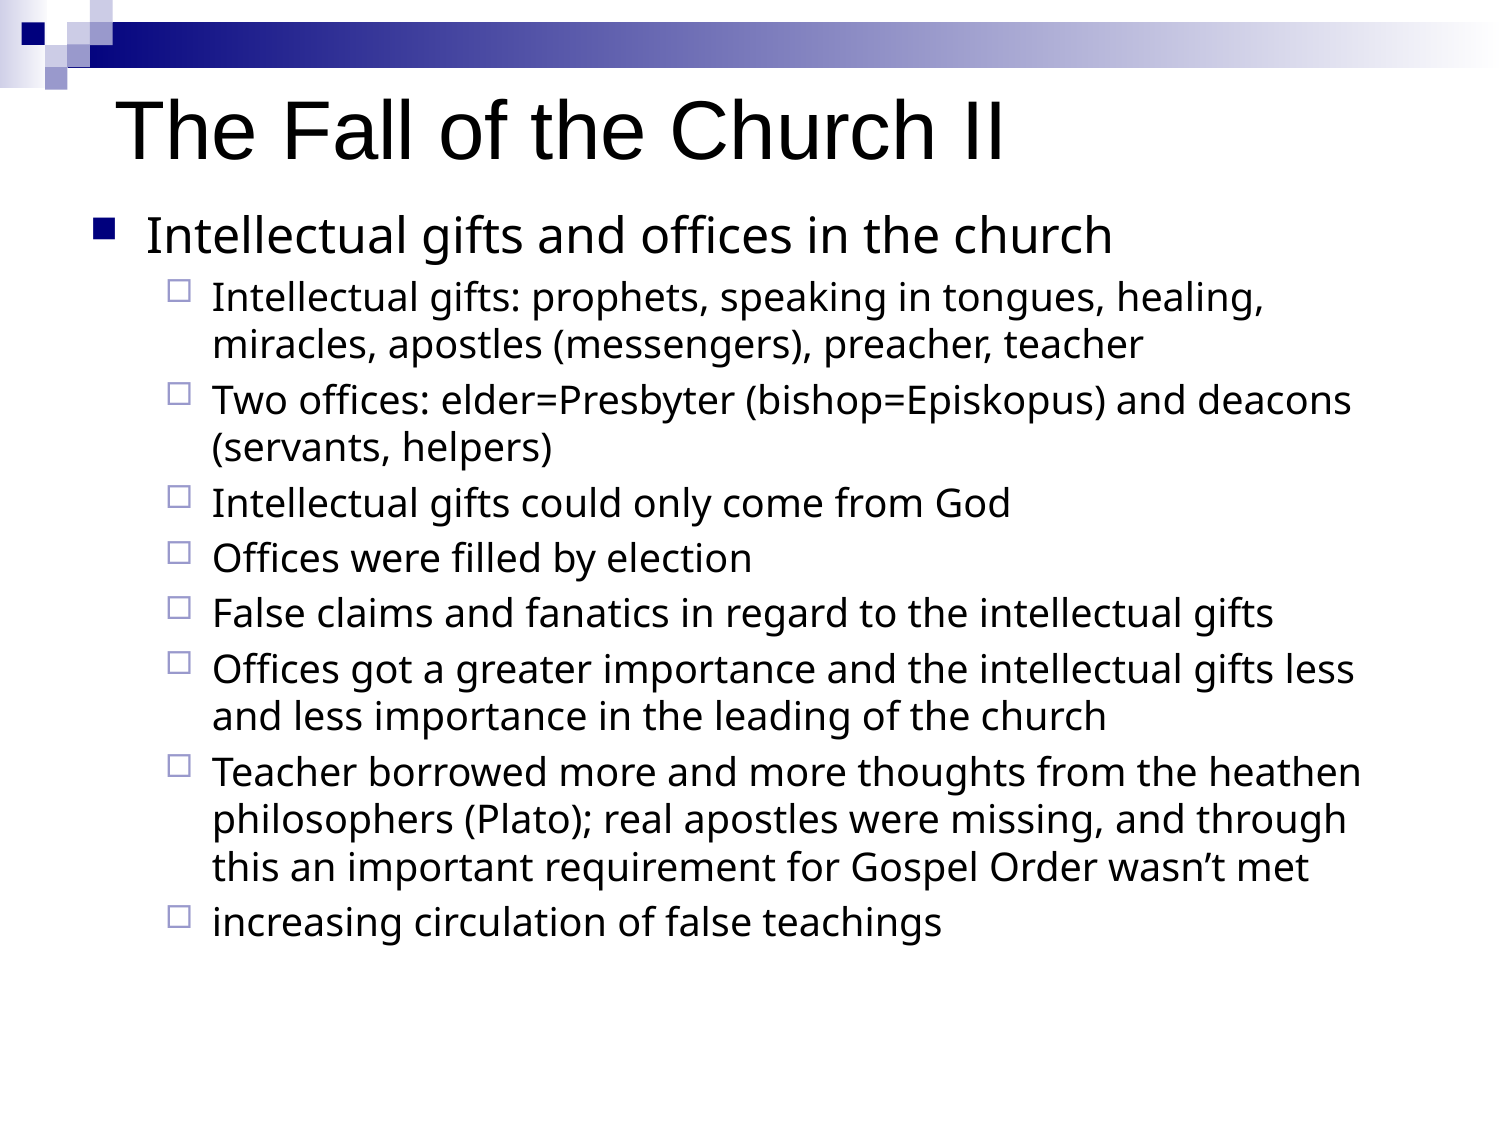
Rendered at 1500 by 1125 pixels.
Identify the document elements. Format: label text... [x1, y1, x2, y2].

text_box The Fall of the Church II [100, 75, 1451, 179]
list Intellectual gifts and offices in the church Intellectual gifts: prophets, speaking in tongues, healing, miracles, apostles (messengers), preacher, teacher Two offices: elder=Presbyter (bishop=Episkopus) and deacons (servants, helpers) Intellectual gifts could only come from God Offices were filled by election False claims and fanatics in regard to the intellectual gifts Offices got a greater importance and the intellectual gifts less and less importance in the leading of the church Teacher borrowed more and more thoughts from the heathen philosophers (Plato); real apostles were missing, and through this an important requirement for Gospel Order wasn’t met increasing circulation of false teachings [75, 196, 1425, 1005]
